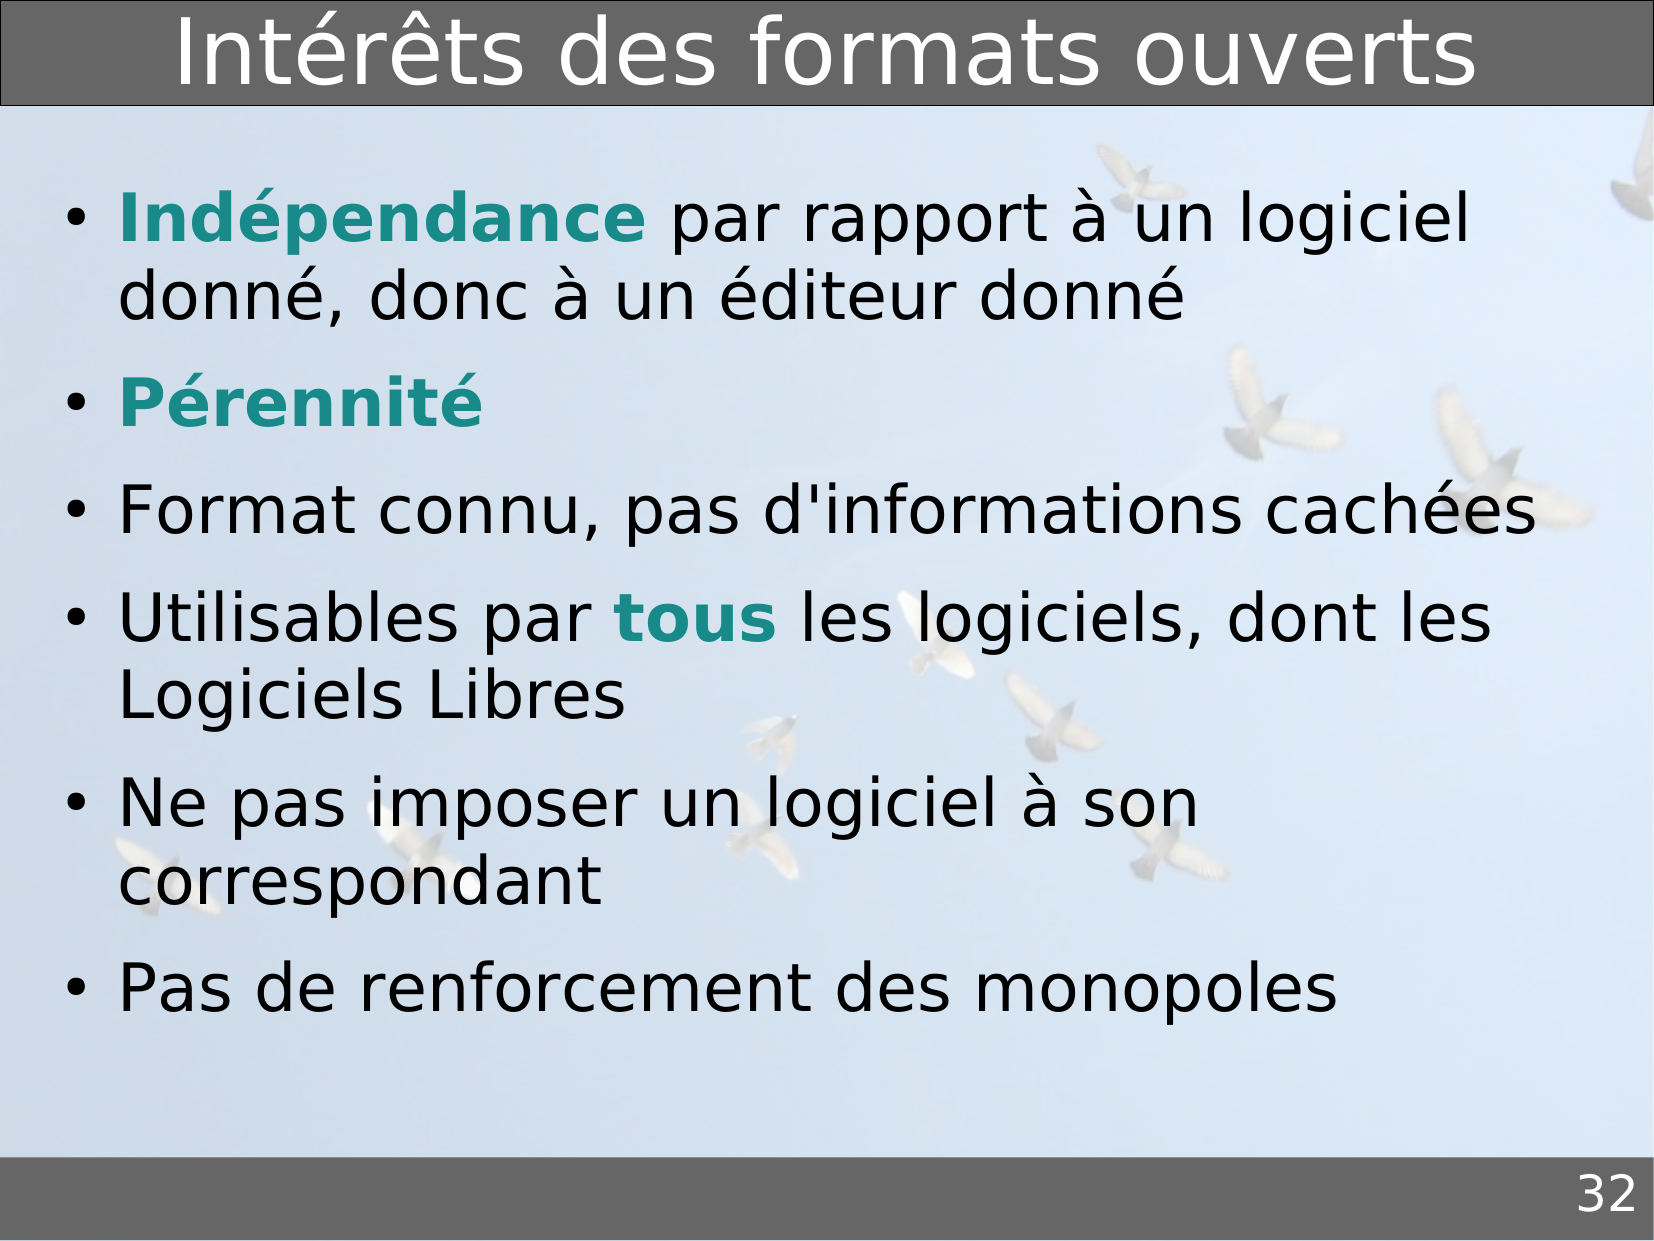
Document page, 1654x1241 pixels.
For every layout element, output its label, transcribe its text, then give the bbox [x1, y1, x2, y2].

title Intérêts des formats ouverts [0, 0, 1654, 107]
list Indépendance par rapport à un logiciel donné, donc à un éditeur donné Pérennité Format connu, pas d'informations cachées Utilisables par tous les logiciels, dont les Logiciels Libres Ne pas imposer un logiciel à son correspondant Pas de renforcement des monopoles [46, 179, 1627, 1069]
